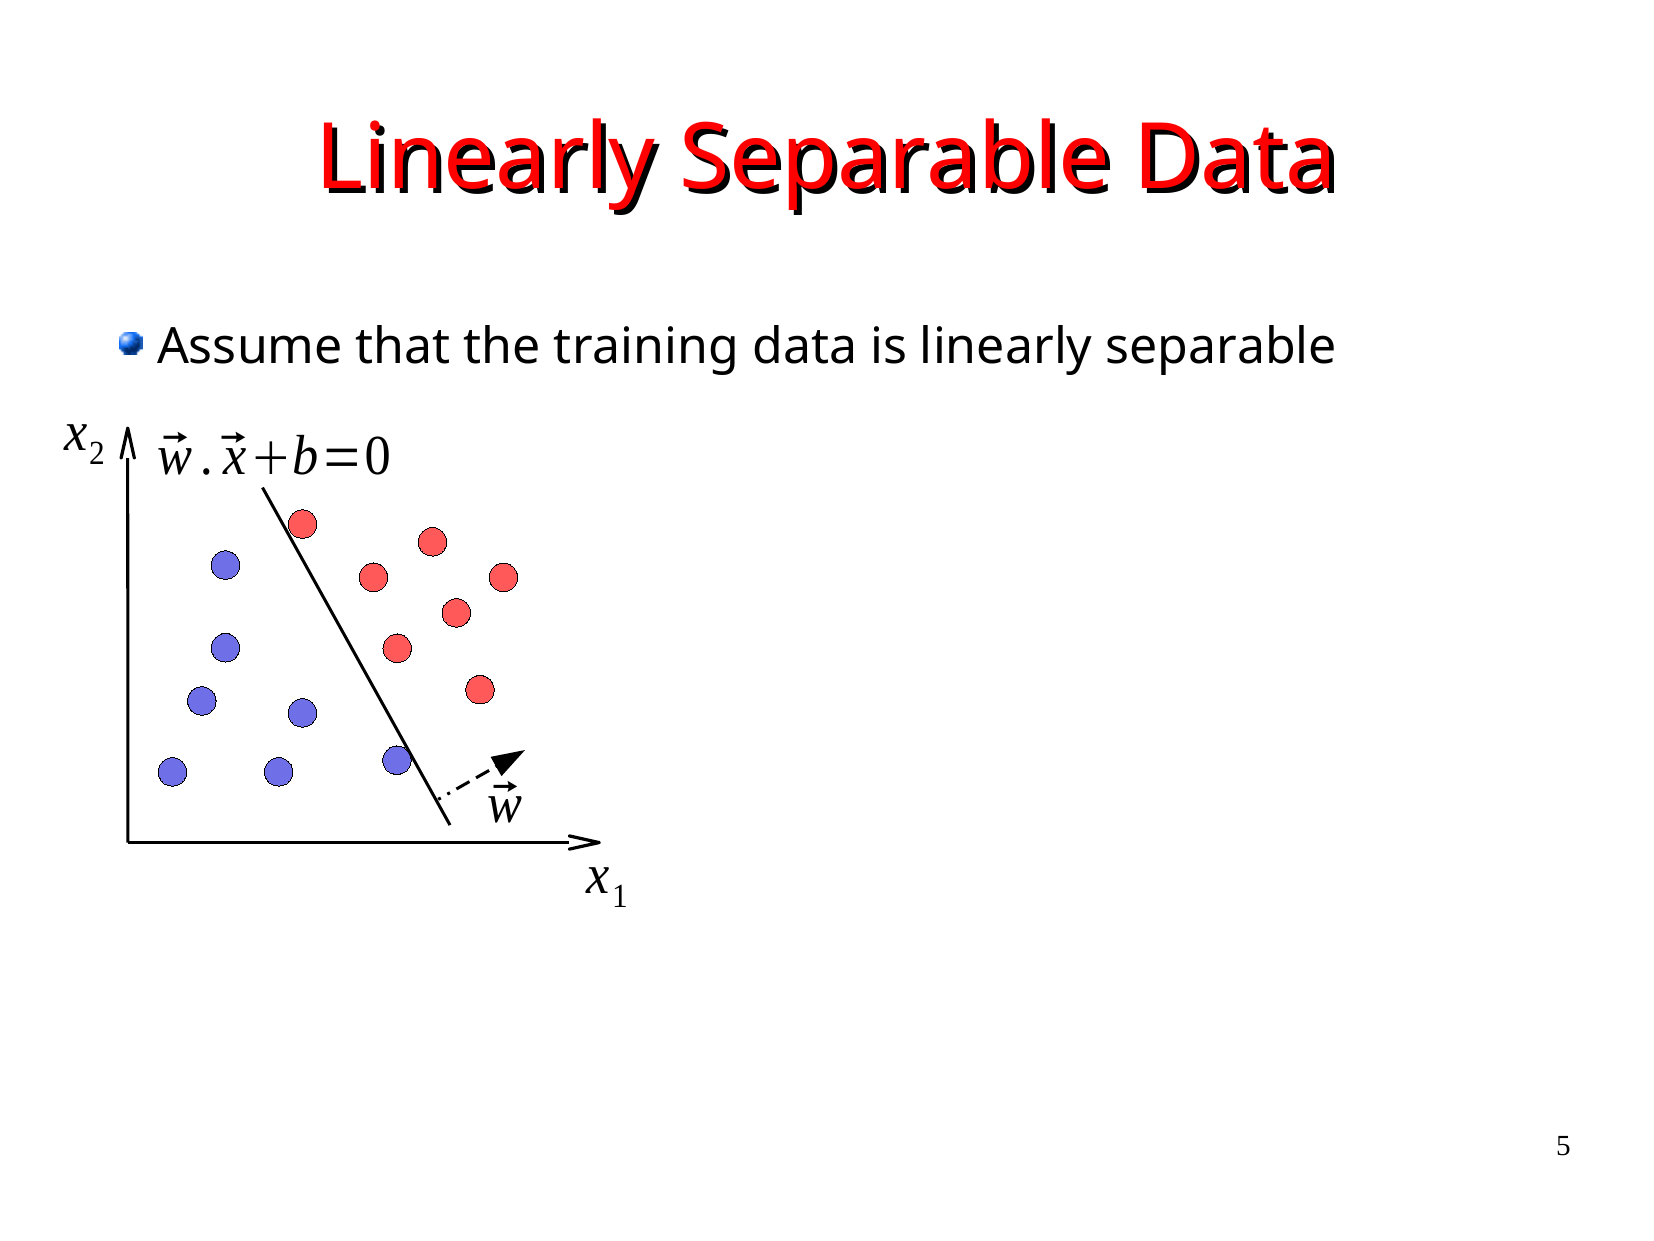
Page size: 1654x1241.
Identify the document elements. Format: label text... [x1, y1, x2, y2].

text_box [382, 745, 412, 775]
chart [52, 400, 112, 473]
chart [575, 843, 634, 916]
text_box [359, 562, 388, 592]
text_box [264, 757, 293, 787]
text_box [187, 686, 217, 716]
text_box [465, 675, 495, 704]
text_box Assume that the training data is linearly separable [104, 302, 1576, 373]
chart [149, 424, 397, 488]
text_box [288, 698, 317, 728]
text_box [288, 509, 317, 539]
title Linearly Separable Data [82, 49, 1571, 257]
chart [480, 772, 530, 836]
text_box [489, 563, 518, 592]
text_box [211, 633, 240, 663]
text_box [211, 550, 240, 580]
text_box [442, 598, 471, 628]
text_box [418, 527, 447, 557]
text_box [382, 633, 412, 663]
text_box [158, 757, 187, 787]
